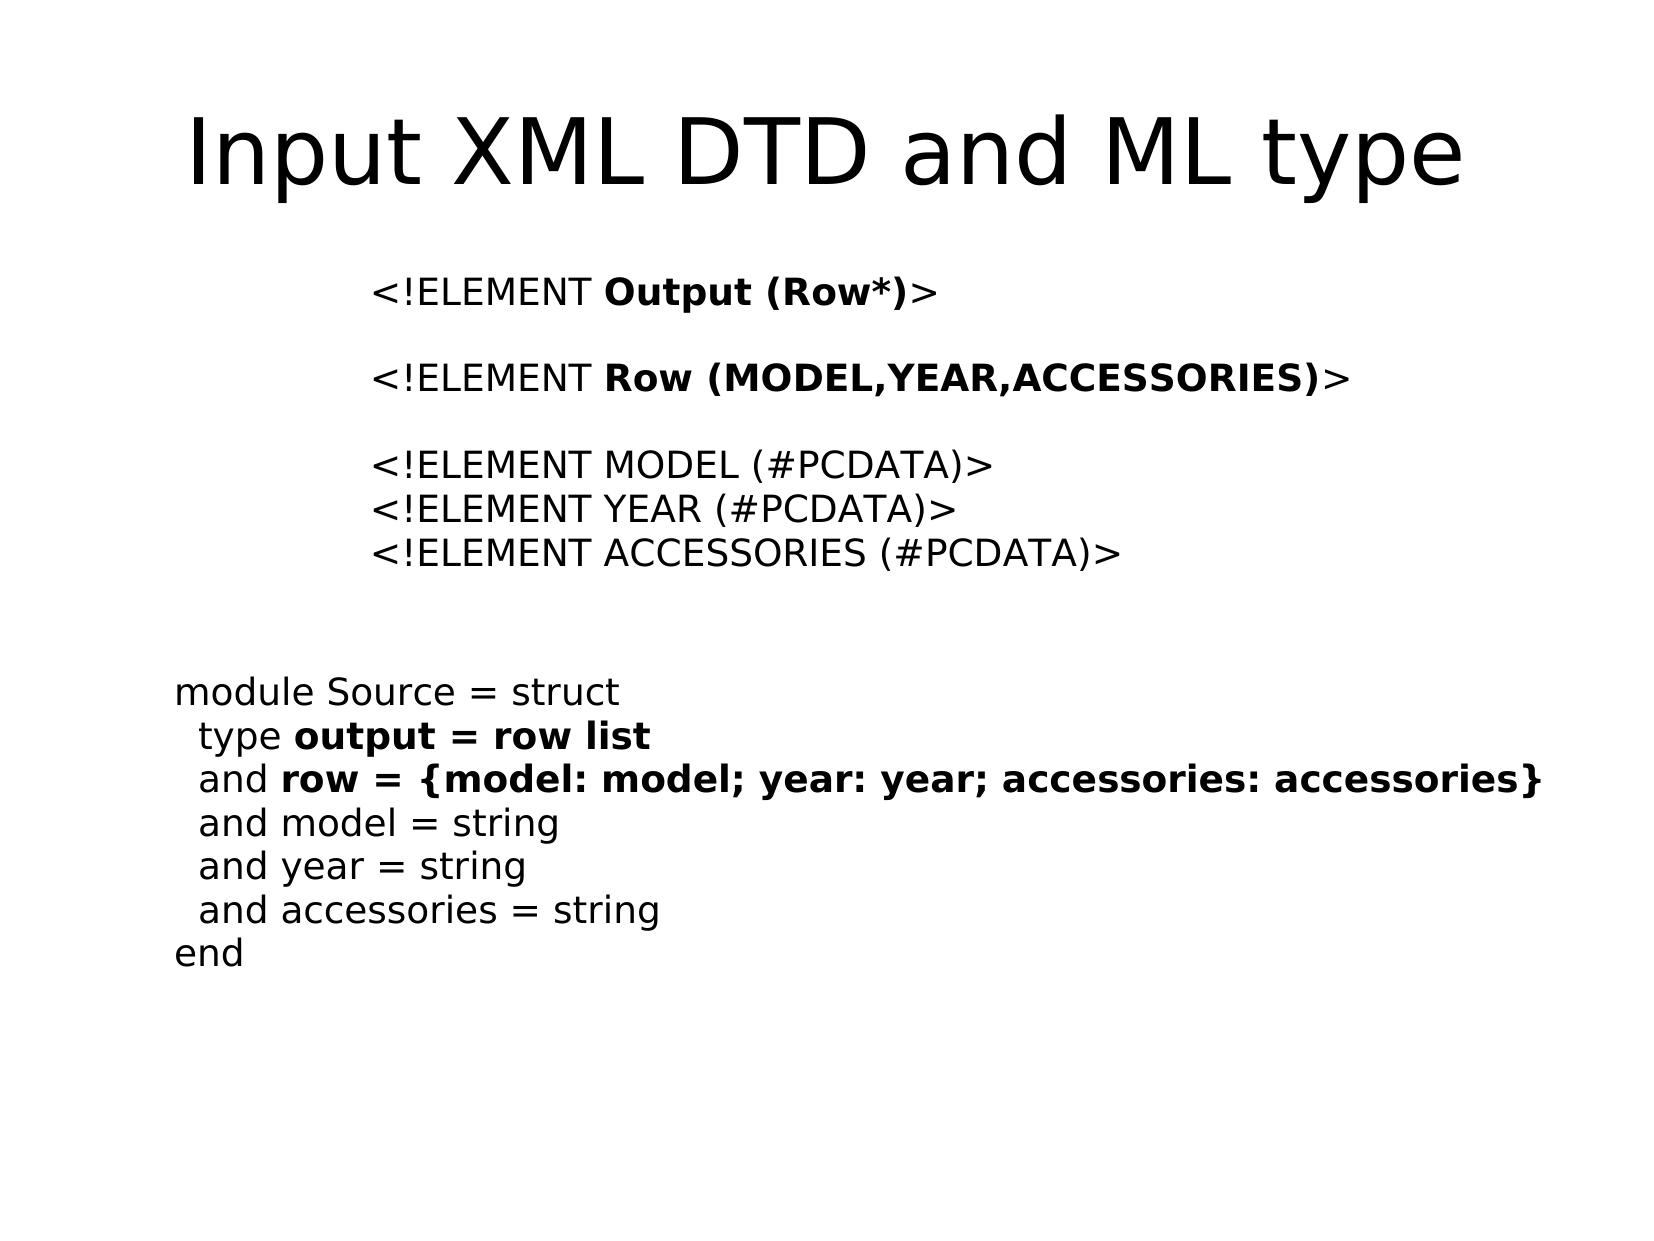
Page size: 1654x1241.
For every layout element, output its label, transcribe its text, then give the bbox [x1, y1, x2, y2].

text_box <!ELEMENT Output (Row*)> <!ELEMENT Row (MODEL,YEAR,ACCESSORIES)> <!ELEMENT MODEL (#PCDATA)> <!ELEMENT YEAR (#PCDATA)> <!ELEMENT ACCESSORIES (#PCDATA)> [355, 262, 1347, 626]
text_box module Source = struct type output = row list and row = {model: model; year: year; accessories: accessories} and model = string and year = string and accessories = string end [159, 663, 1537, 1027]
title Input XML DTD and ML type [82, 56, 1571, 250]
